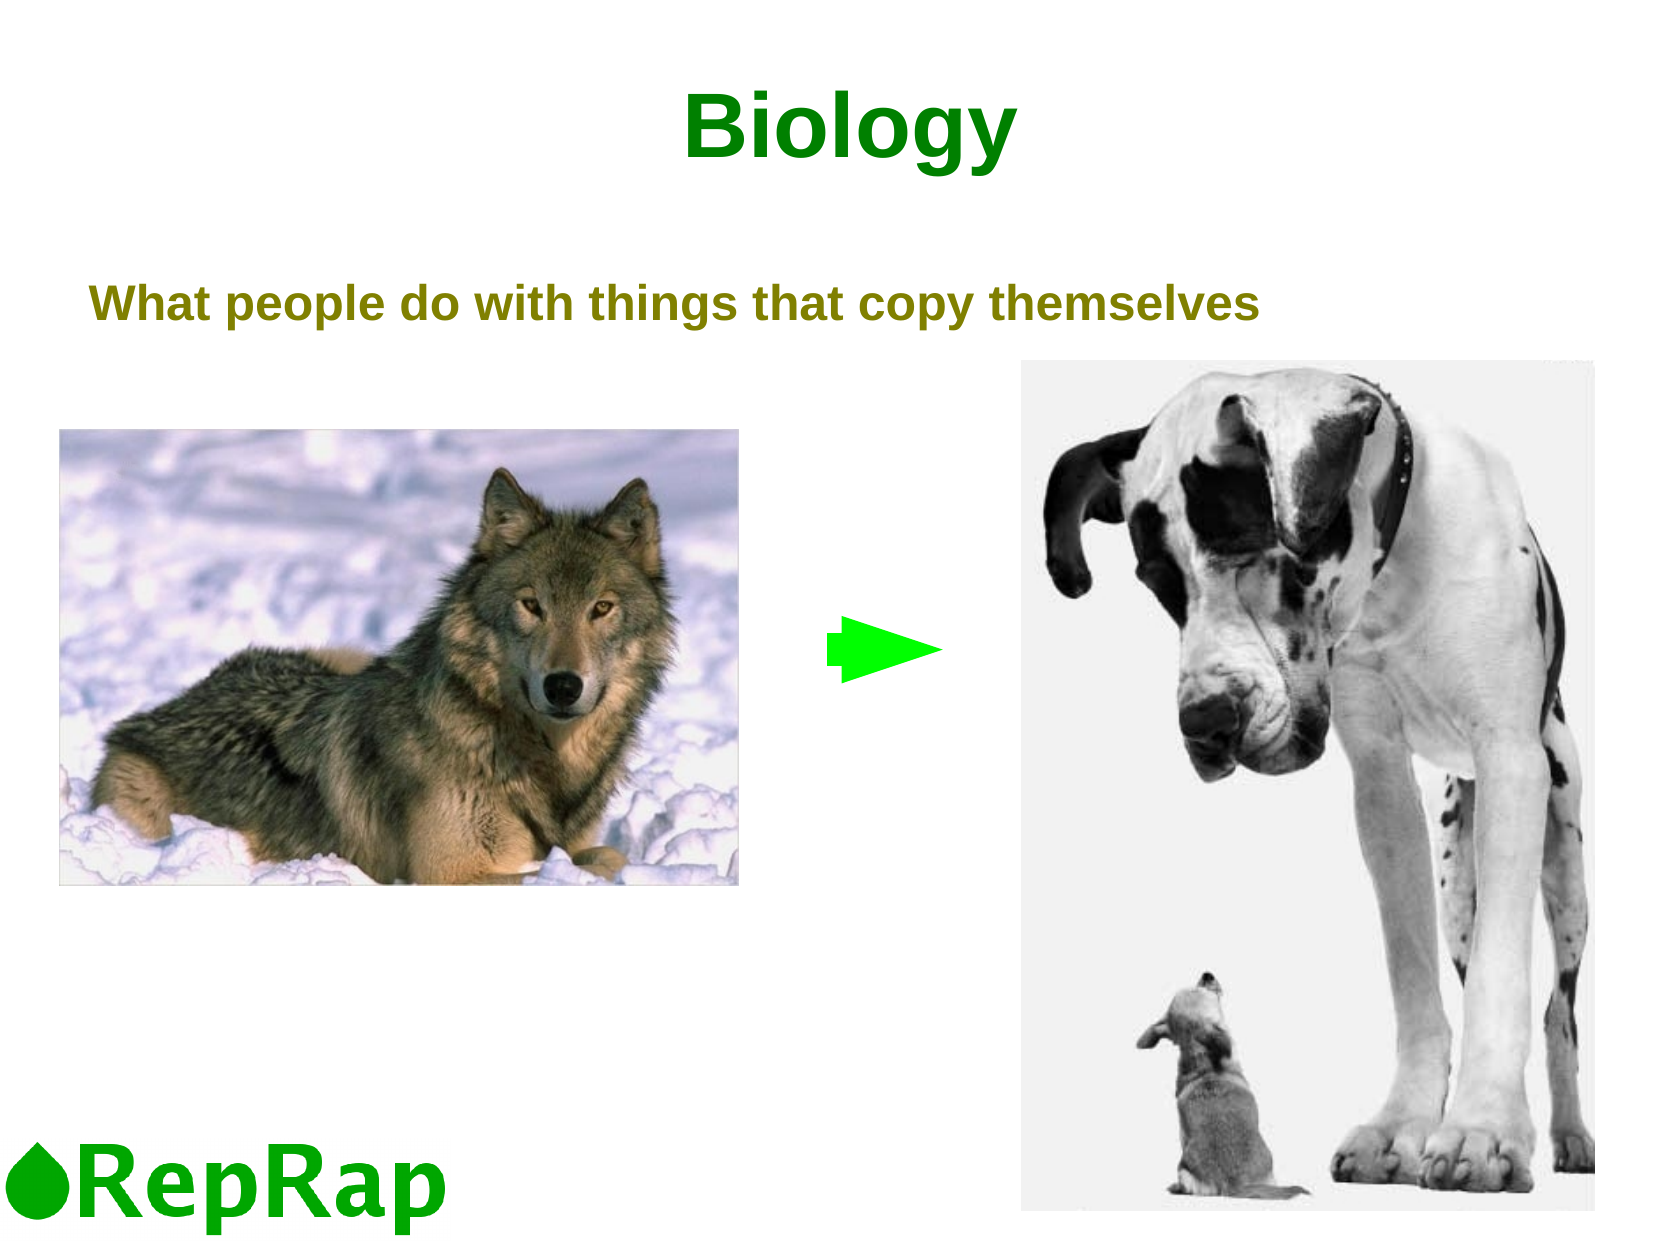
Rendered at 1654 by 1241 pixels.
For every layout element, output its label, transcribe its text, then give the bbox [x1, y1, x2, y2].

title Biology [106, 59, 1595, 296]
picture [59, 429, 739, 886]
title What people do with things that copy themselves [88, 206, 1300, 399]
picture [1021, 360, 1595, 1211]
picture [0, 1138, 451, 1241]
